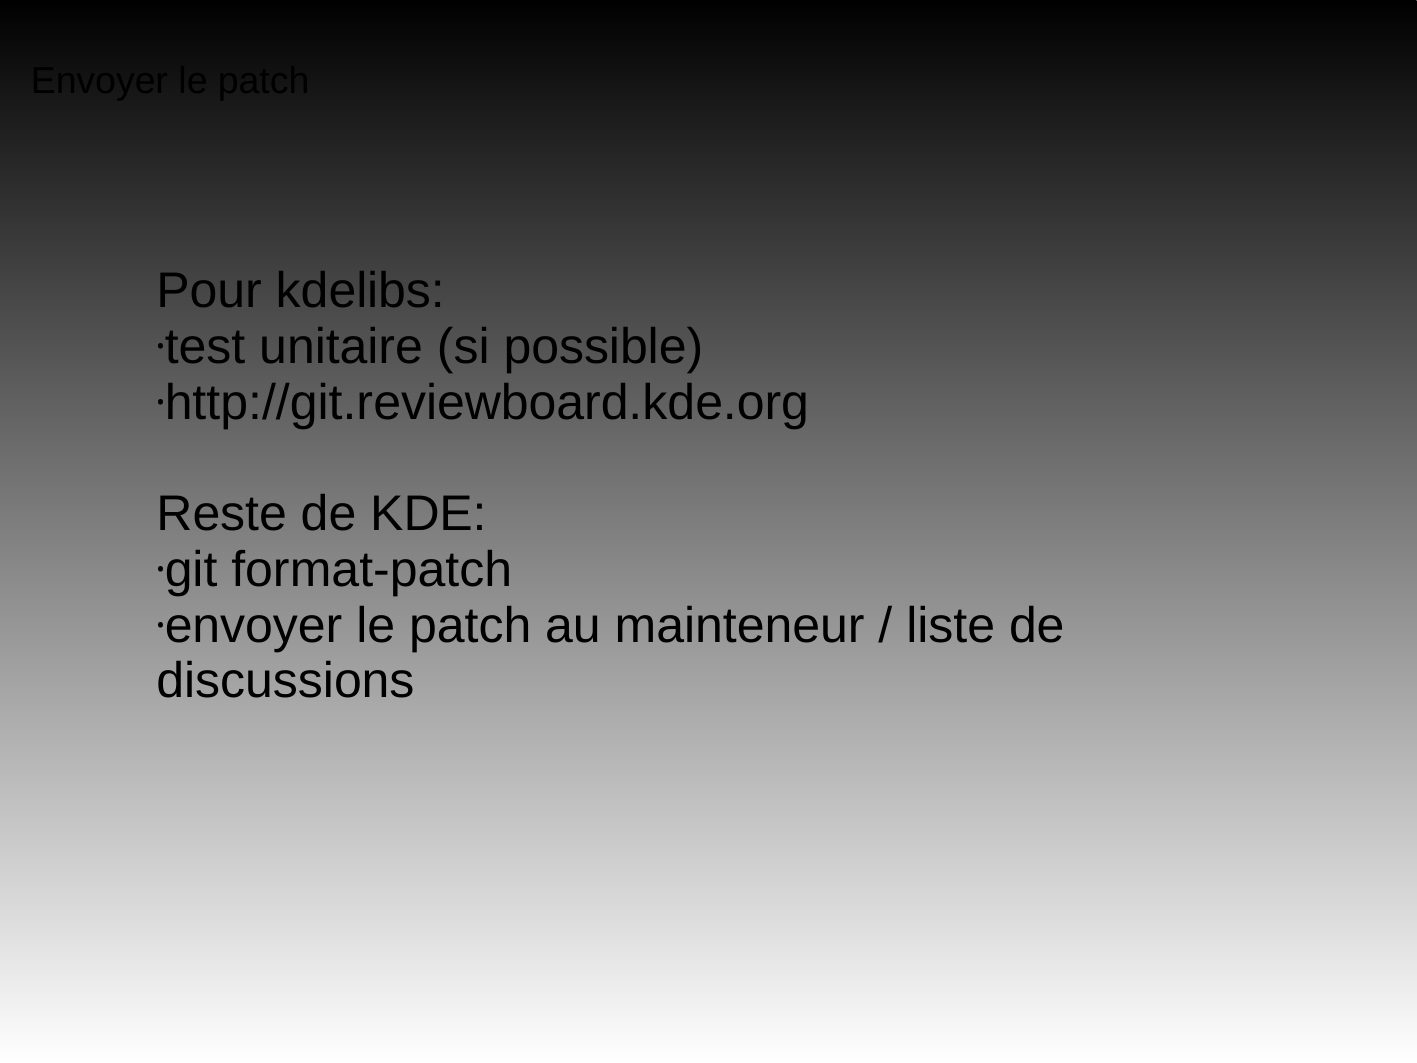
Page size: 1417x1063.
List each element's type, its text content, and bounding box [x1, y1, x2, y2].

list Pour kdelibs: test unitaire (si possible) http://git.reviewboard.kde.org Reste de KDE: git format-patch envoyer le patch au mainteneur / liste de discussions [141, 255, 1276, 904]
title Envoyer le patch [16, 51, 1386, 222]
